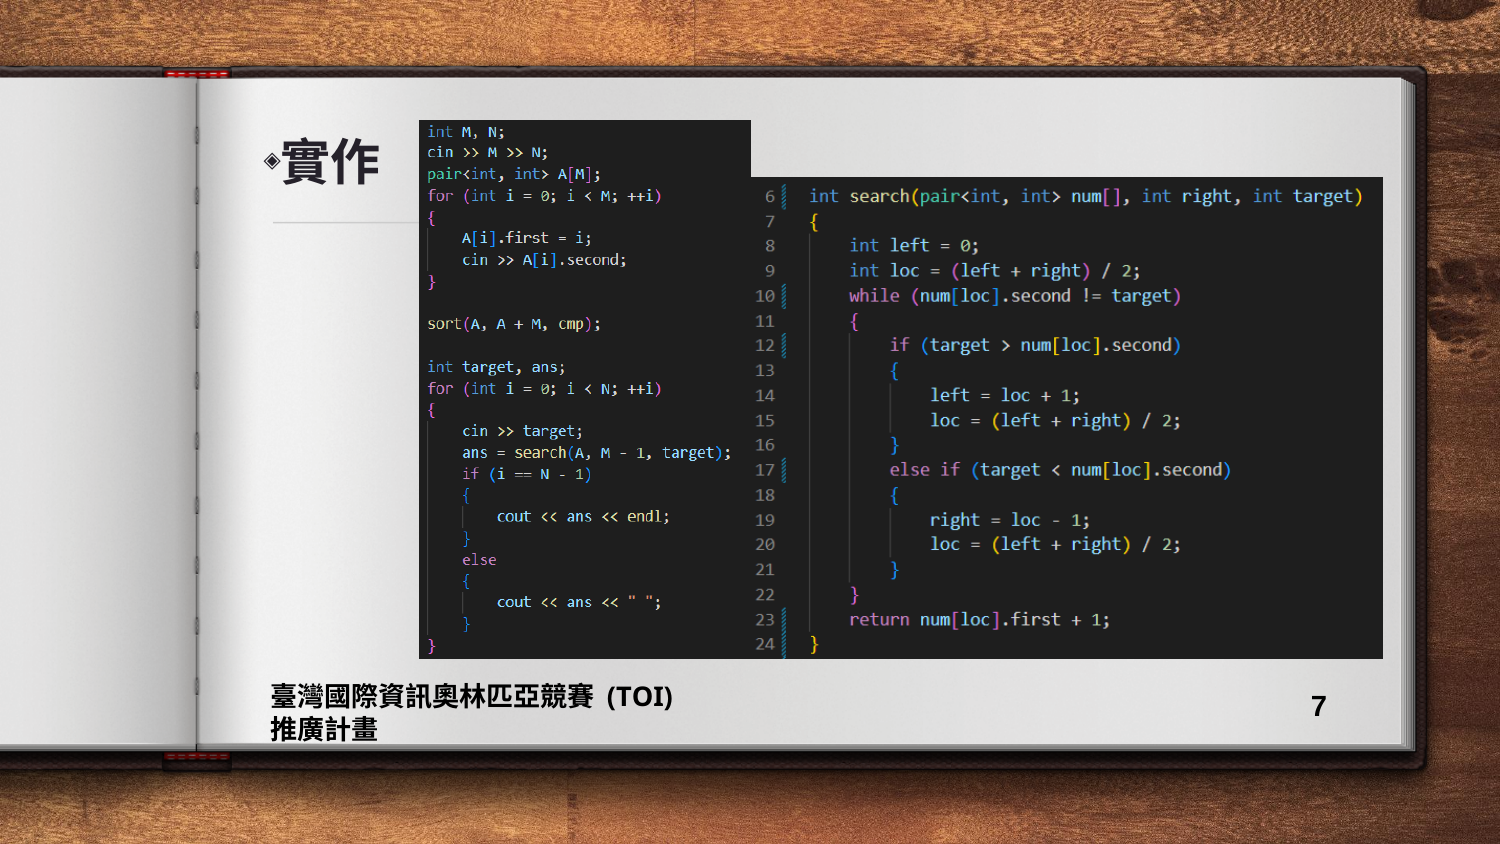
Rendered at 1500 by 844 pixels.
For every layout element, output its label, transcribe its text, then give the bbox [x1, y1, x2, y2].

text_box 實作 [248, 115, 1190, 205]
picture [419, 120, 1383, 659]
text_box 7 [1295, 672, 1386, 737]
